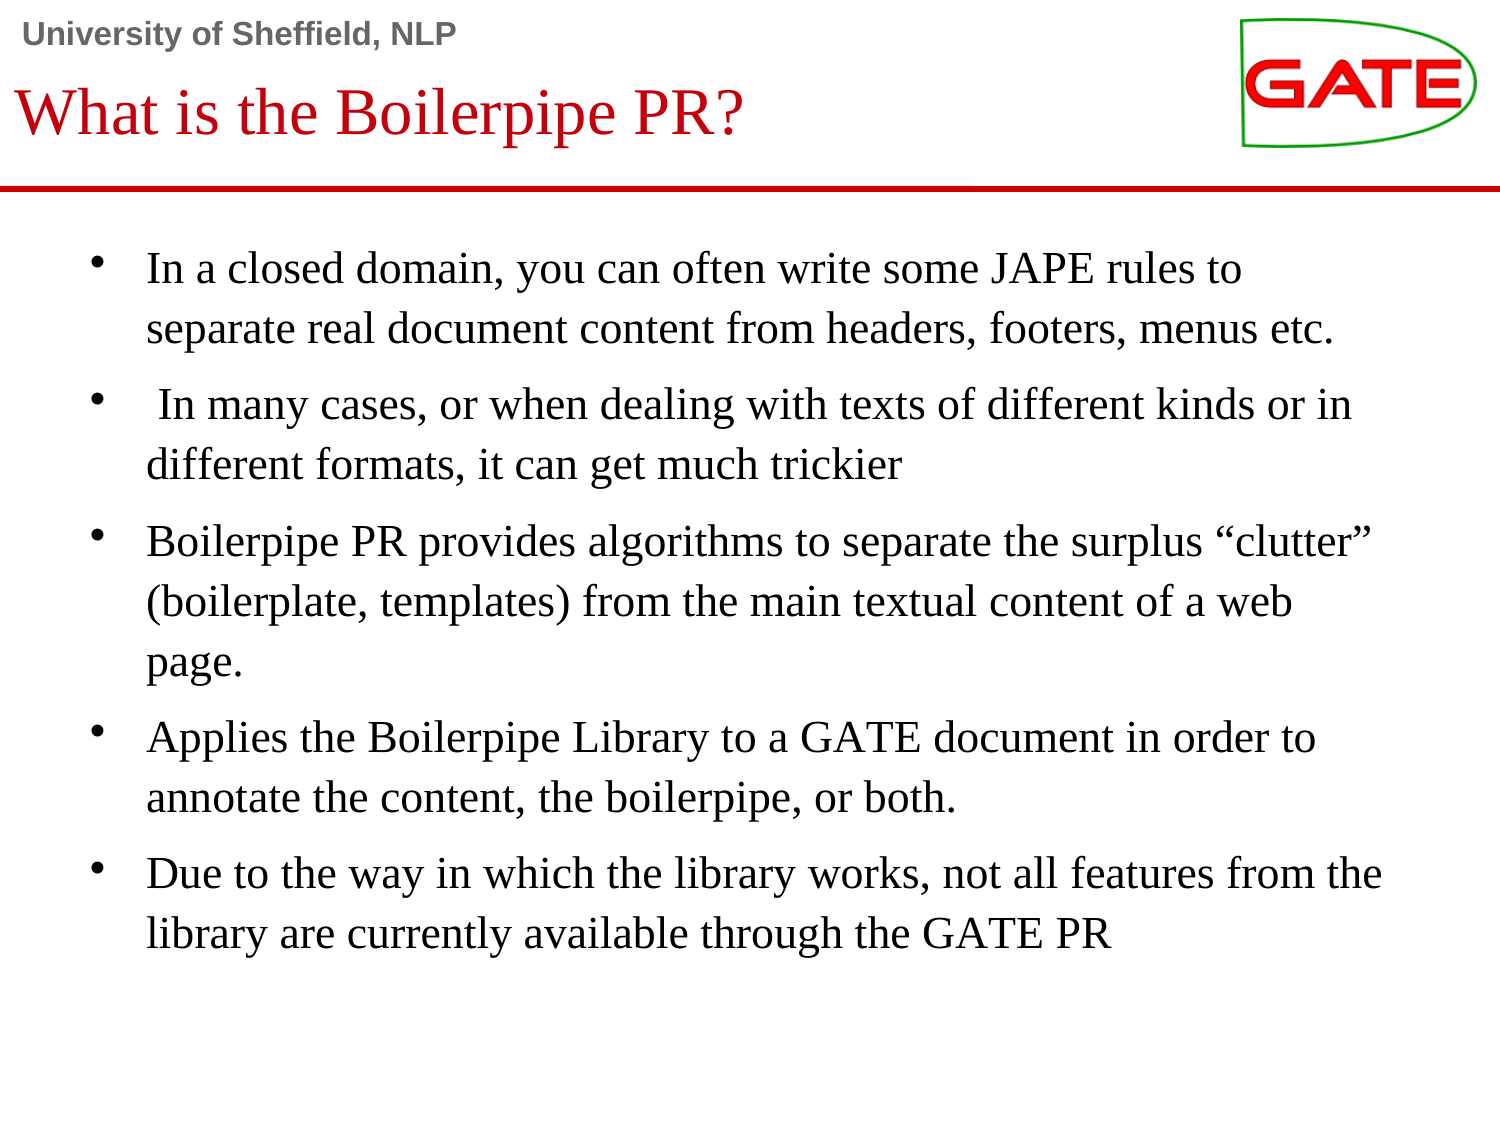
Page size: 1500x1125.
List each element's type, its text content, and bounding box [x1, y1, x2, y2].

picture [1240, 18, 1477, 148]
list In a closed domain, you can often write some JAPE rules to separate real document content from headers, footers, menus etc. In many cases, or when dealing with texts of different kinds or in different formats, it can get much trickier Boilerpipe PR provides algorithms to separate the surplus “clutter” (boilerplate, templates) from the main textual content of a web page. Applies the Boilerpipe Library to a GATE document in order to annotate the content, the boilerpipe, or both. Due to the way in which the library works, not all features from the library are currently available through the GATE PR [75, 224, 1413, 1107]
title What is the Boilerpipe PR? [0, 12, 1237, 203]
